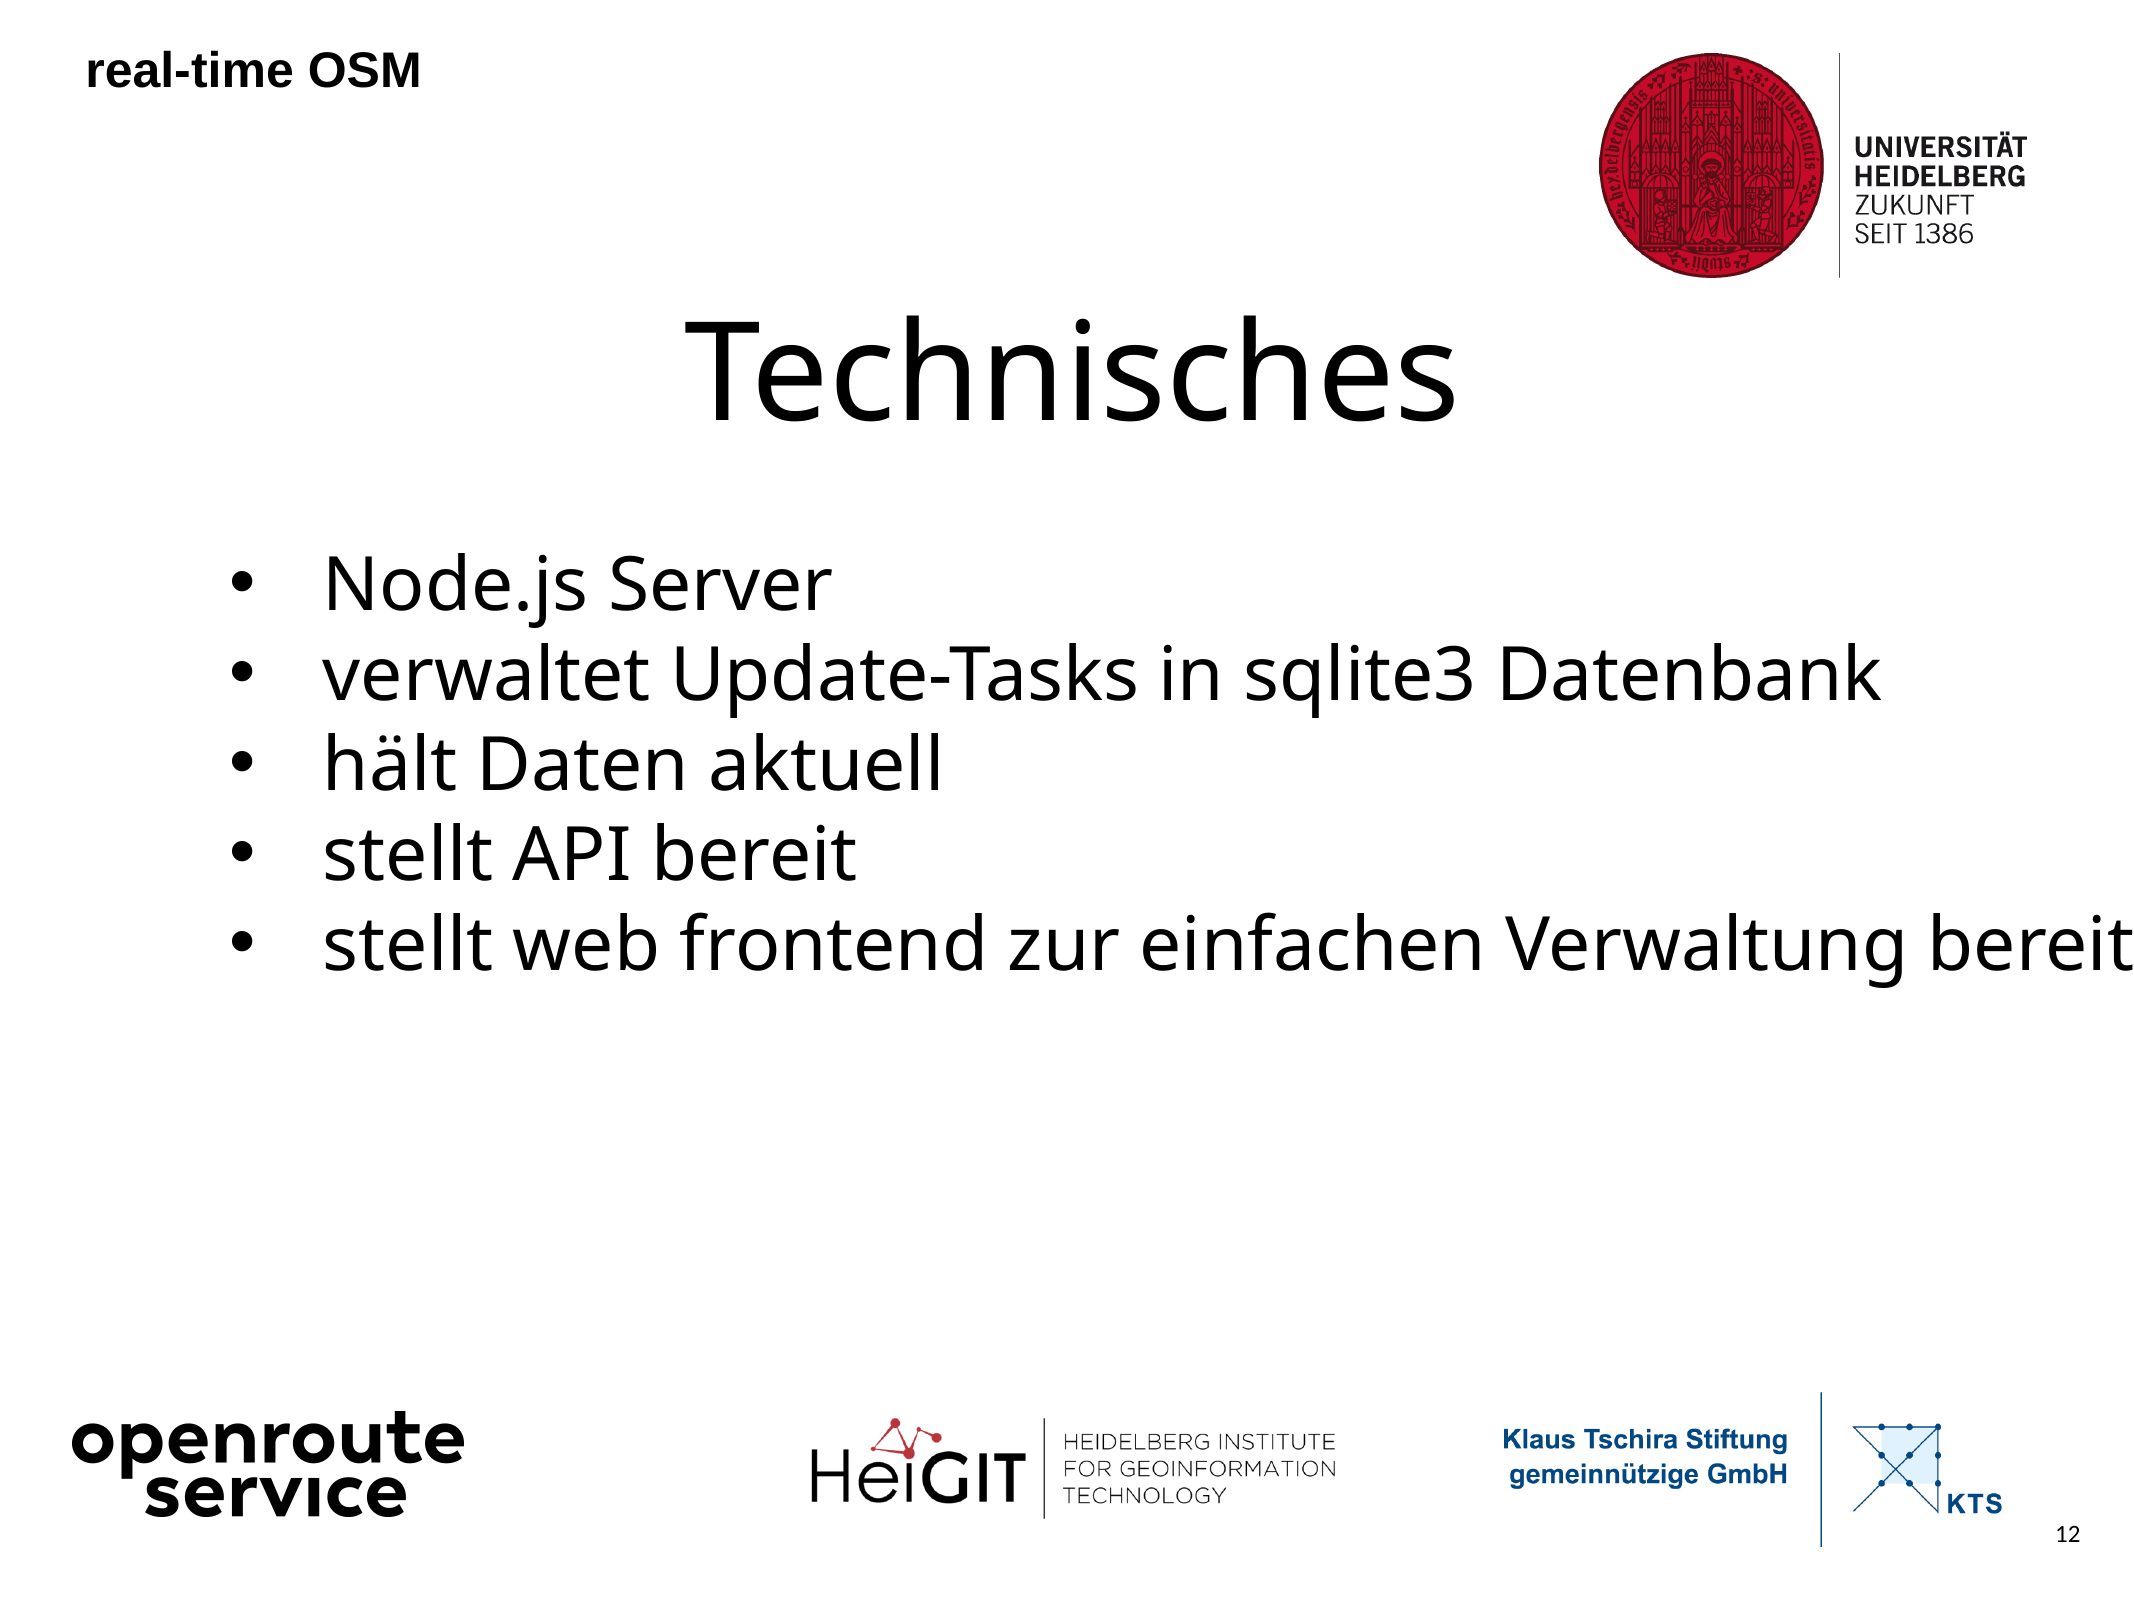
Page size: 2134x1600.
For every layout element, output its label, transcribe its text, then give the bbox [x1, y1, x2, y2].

text_box real-time OSM [74, 26, 434, 109]
picture [797, 1395, 1349, 1533]
picture [72, 1411, 464, 1517]
text_box Node.js Server verwaltet Update-Tasks in sqlite3 Datenbank hält Daten aktuell stellt API bereit stellt web frontend zur einfachen Verwaltung bereit [220, 526, 2134, 994]
picture [1599, 53, 2027, 278]
text_box Technisches [676, 274, 1470, 457]
picture [1474, 1330, 2034, 1597]
